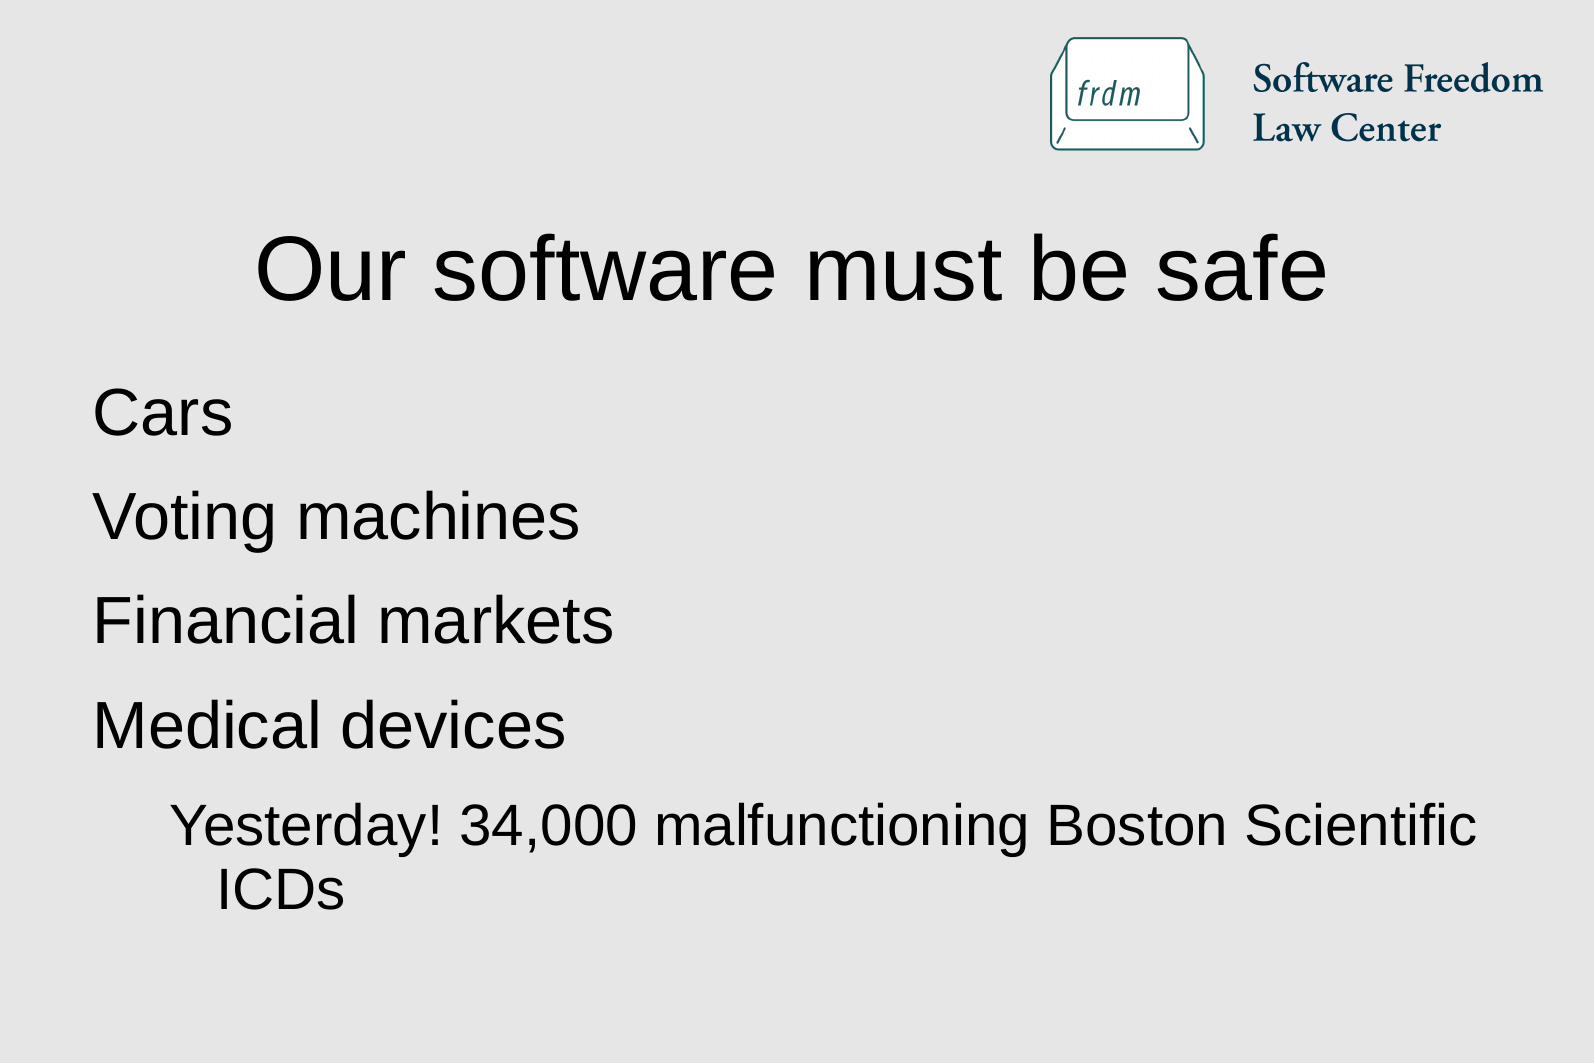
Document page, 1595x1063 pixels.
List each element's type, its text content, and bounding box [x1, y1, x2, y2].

title Our software must be safe [75, 187, 1510, 351]
list Cars Voting machines Financial markets Medical devices Yesterday! 34,000 malfunctioning Boston Scientific ICDs [75, 375, 1510, 952]
picture [1050, 37, 1544, 152]
